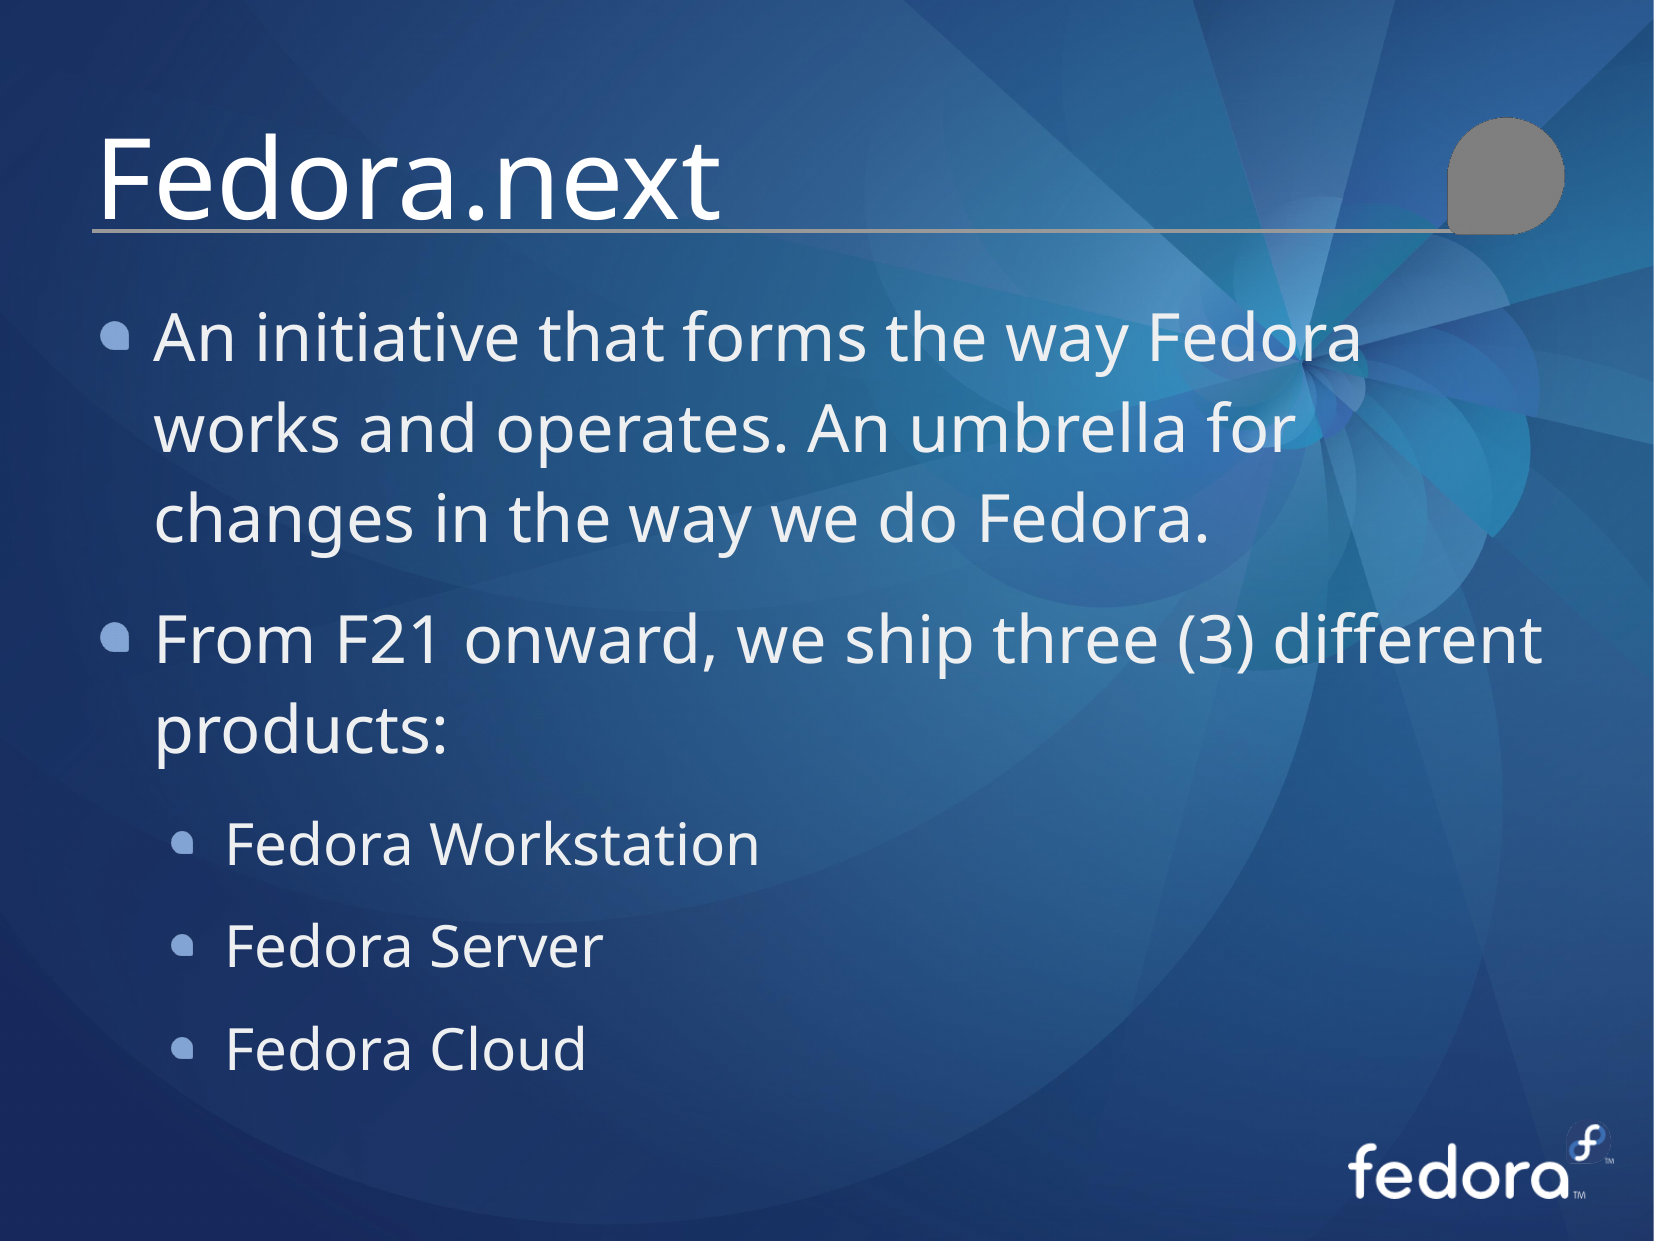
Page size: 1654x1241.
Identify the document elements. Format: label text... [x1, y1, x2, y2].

title Fedora.next [94, 100, 1426, 251]
picture [0, 0, 1654, 1241]
list An initiative that forms the way Fedora works and operates. An umbrella for changes in the way we do Fedora. From F21 onward, we ship three (3) different products: Fedora Workstation Fedora Server Fedora Cloud [82, 290, 1571, 1094]
